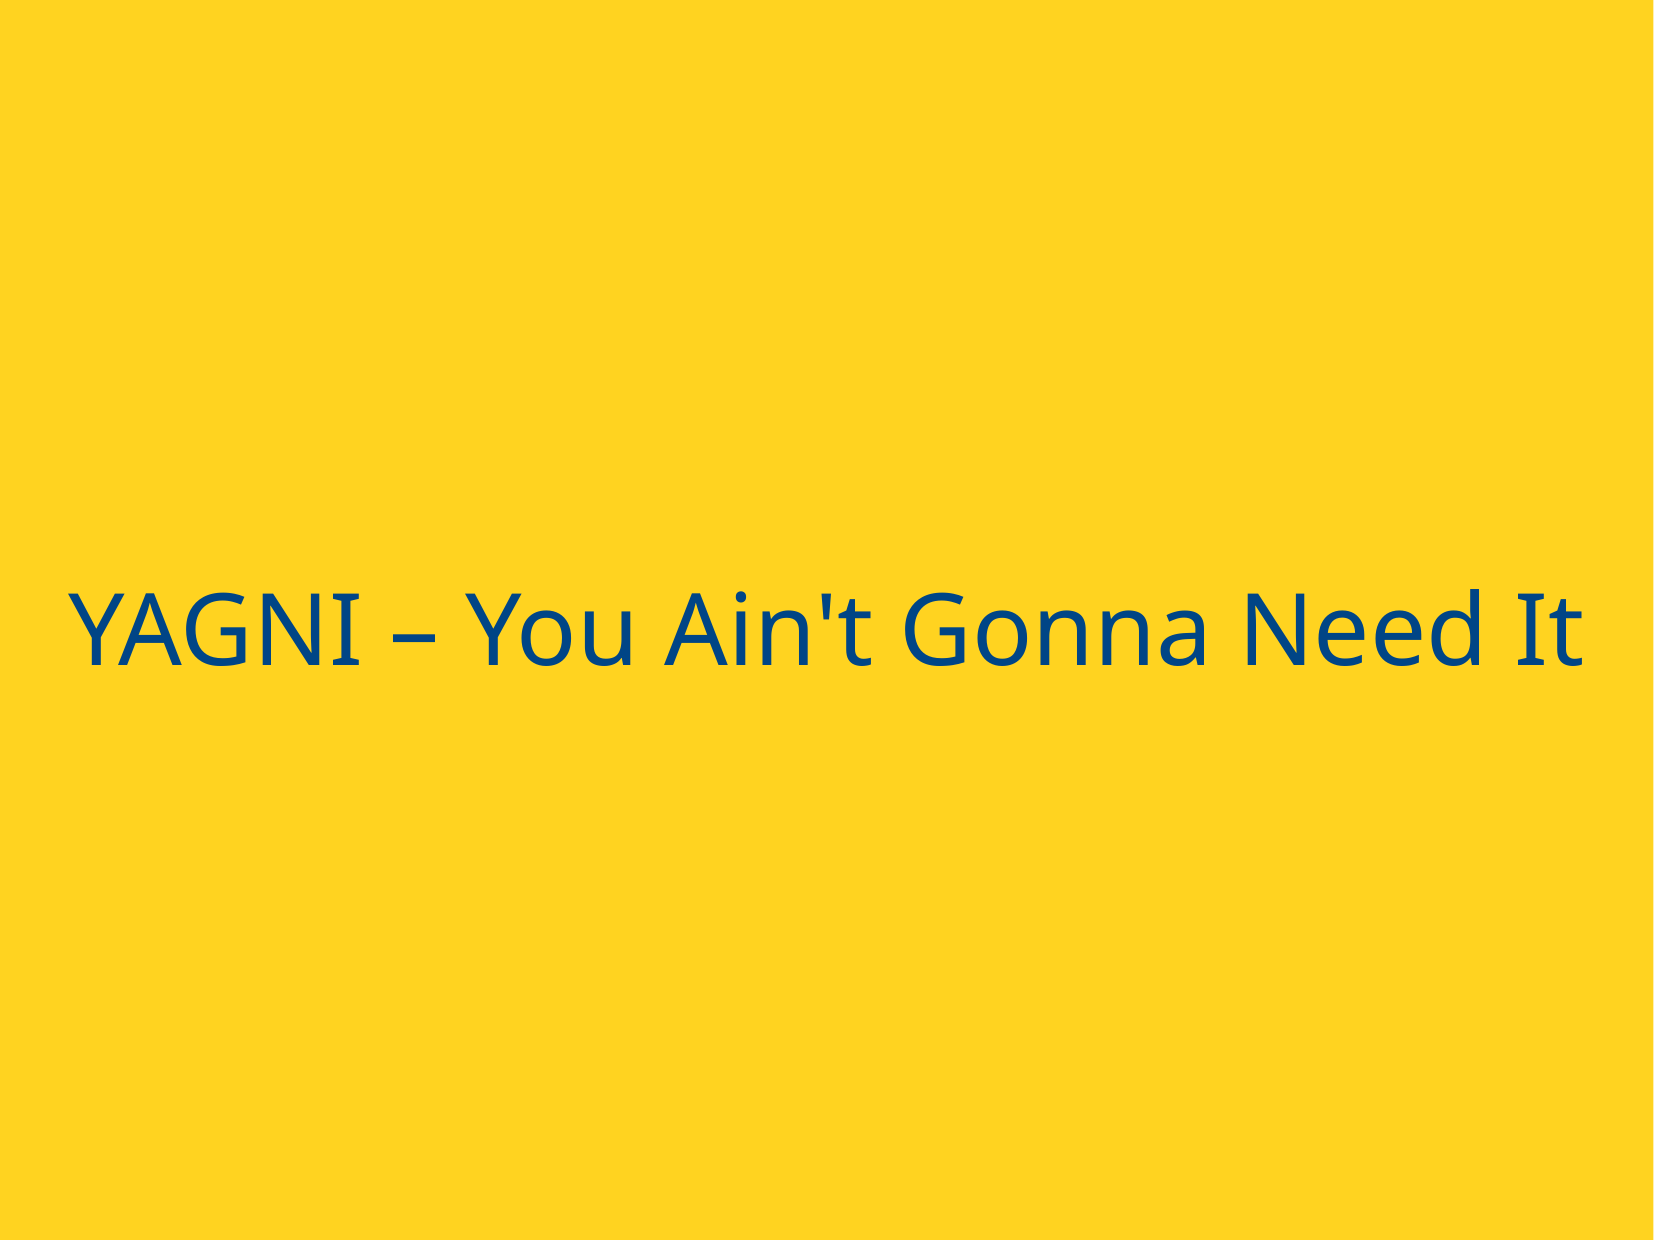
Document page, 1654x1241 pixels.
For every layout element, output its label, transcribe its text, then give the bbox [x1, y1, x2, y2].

subtitle YAGNI – You Ain't Gonna Need It [23, 35, 1630, 1217]
